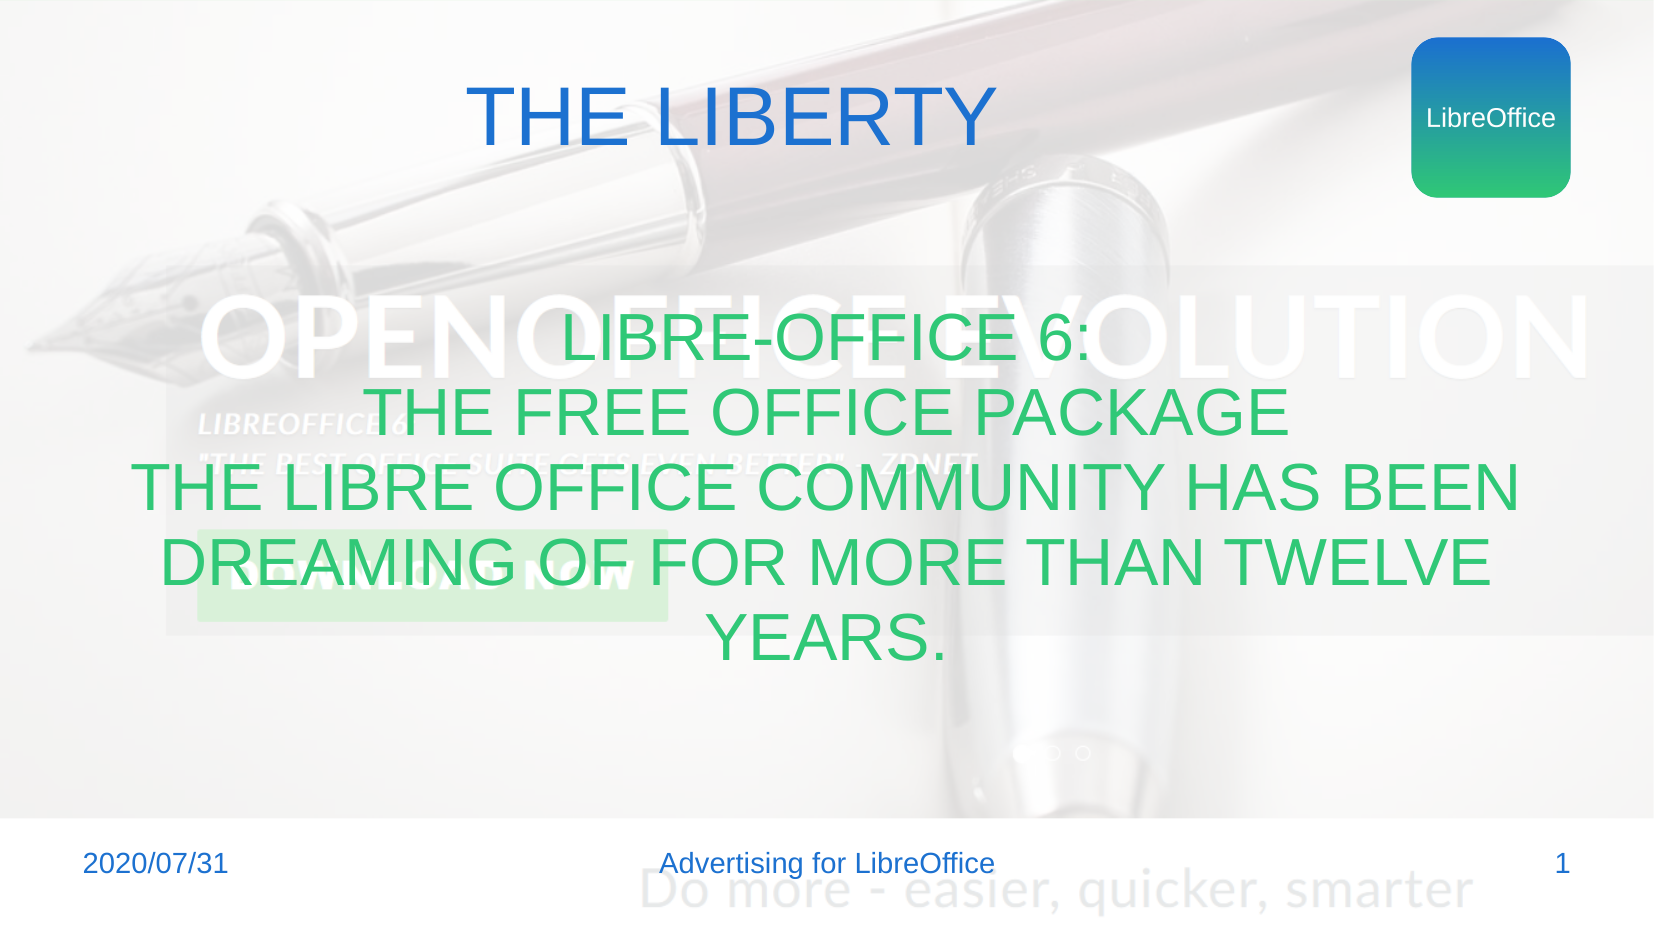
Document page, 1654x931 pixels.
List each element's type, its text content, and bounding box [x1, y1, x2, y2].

picture [1411, 37, 1571, 198]
subtitle LIBRE-OFFICE 6: THE FREE OFFICE PACKAGE THE LIBRE OFFICE COMMUNITY HAS BEEN DREAMING OF FOR MORE THAN TWELVE YEARS. [82, 300, 1571, 675]
title THE LIBERTY [82, 37, 1382, 197]
